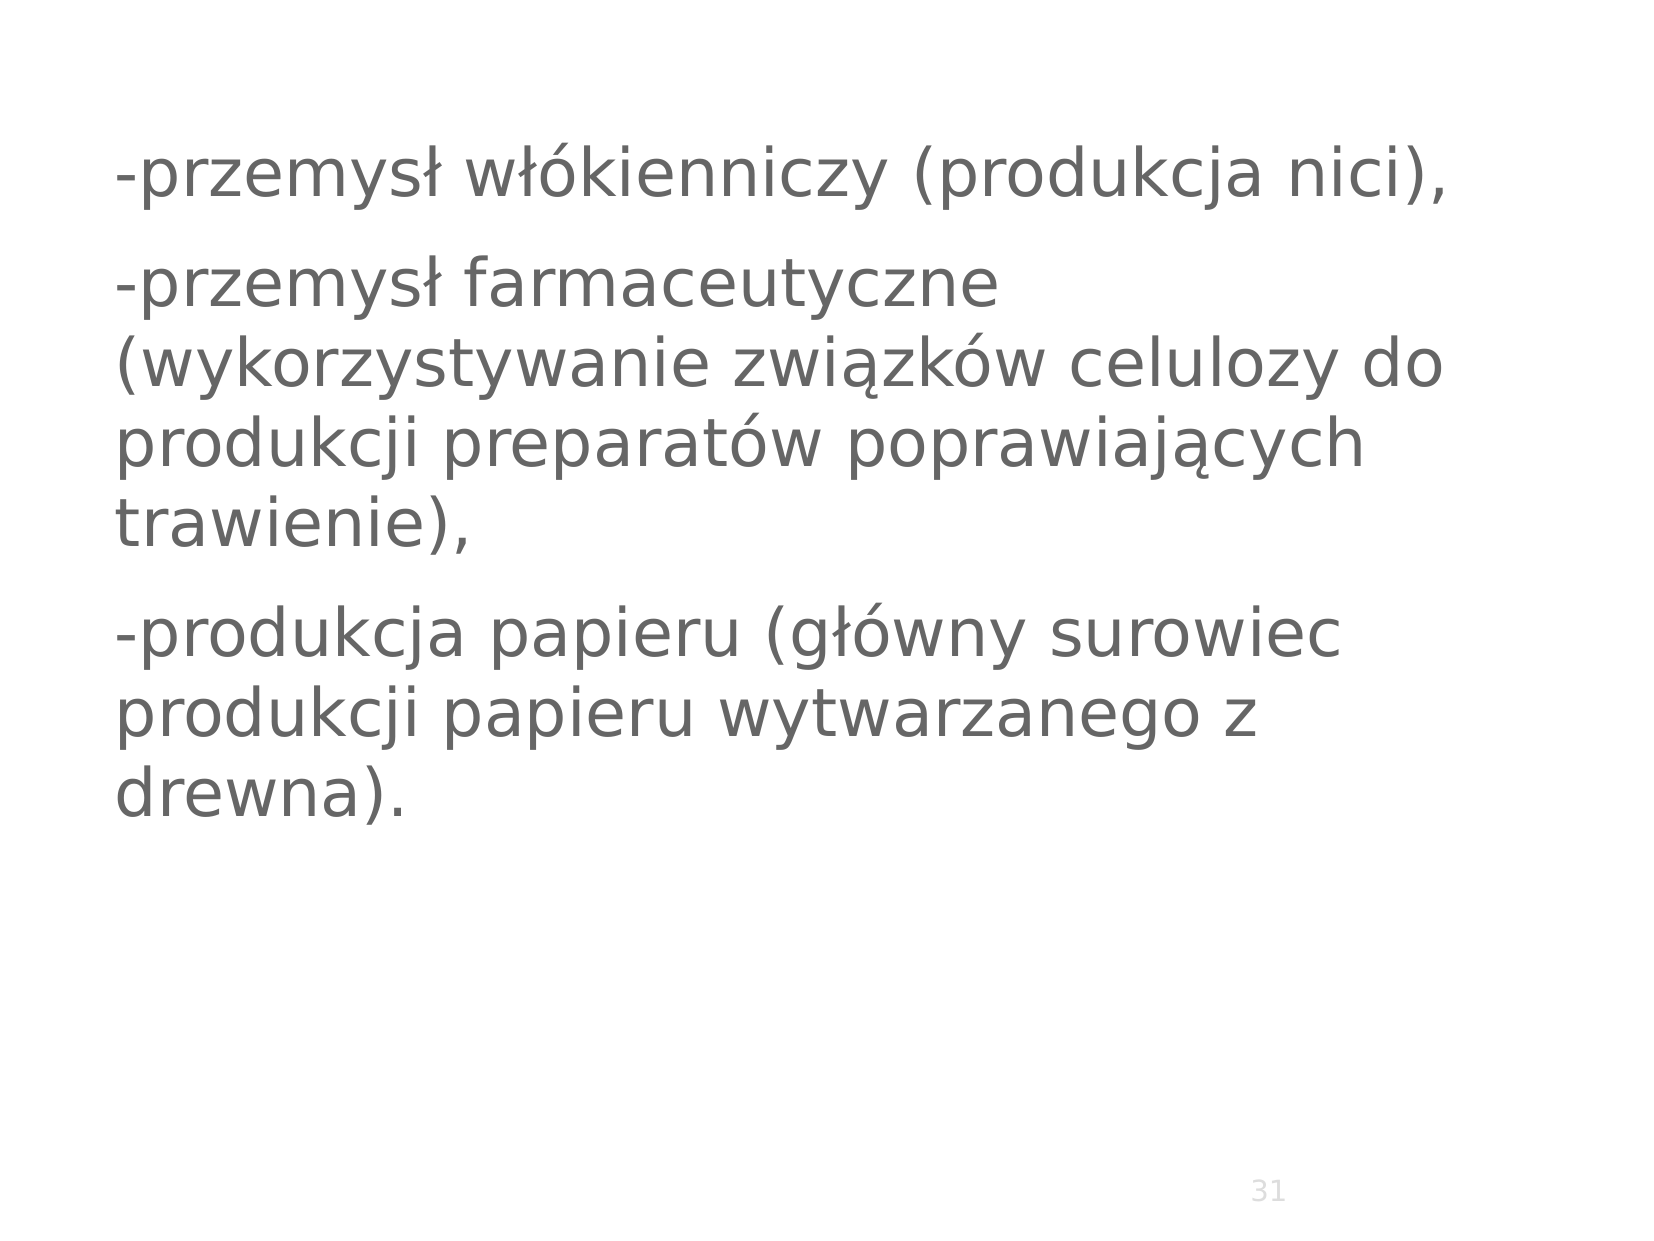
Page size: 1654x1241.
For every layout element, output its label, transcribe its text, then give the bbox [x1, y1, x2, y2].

list -przemysł włókienniczy (produkcja nici), -przemysł farmaceutyczne (wykorzystywanie związków celulozy do produkcji preparatów poprawiających trawienie), -produkcja papieru (główny surowiec produkcji papieru wytwarzanego z drewna). [114, 129, 1489, 1033]
text_box [1250, 1172, 1636, 1241]
